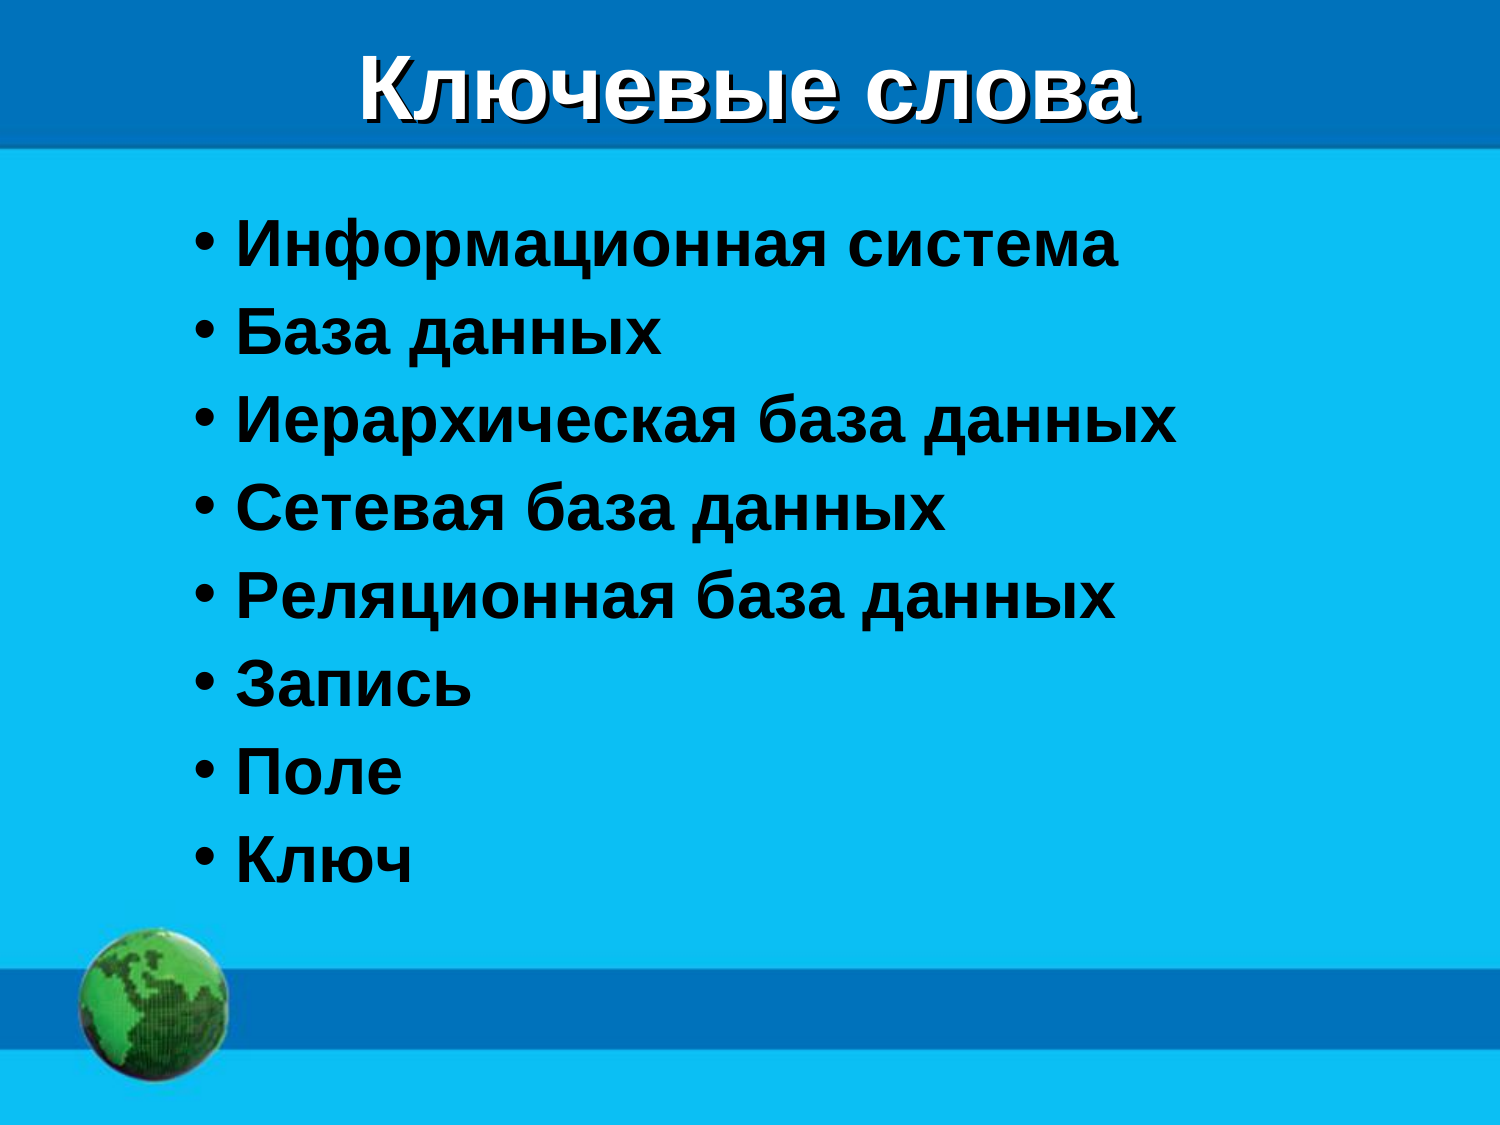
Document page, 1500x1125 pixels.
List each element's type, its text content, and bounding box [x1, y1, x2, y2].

text_box Информационная система База данных Иерархическая база данных Сетевая база данных Реляционная база данных Запись Поле Ключ [76, 184, 1449, 929]
text_box Ключевые слова [70, 30, 1426, 135]
picture [0, 929, 1500, 1086]
picture [0, 0, 1500, 146]
